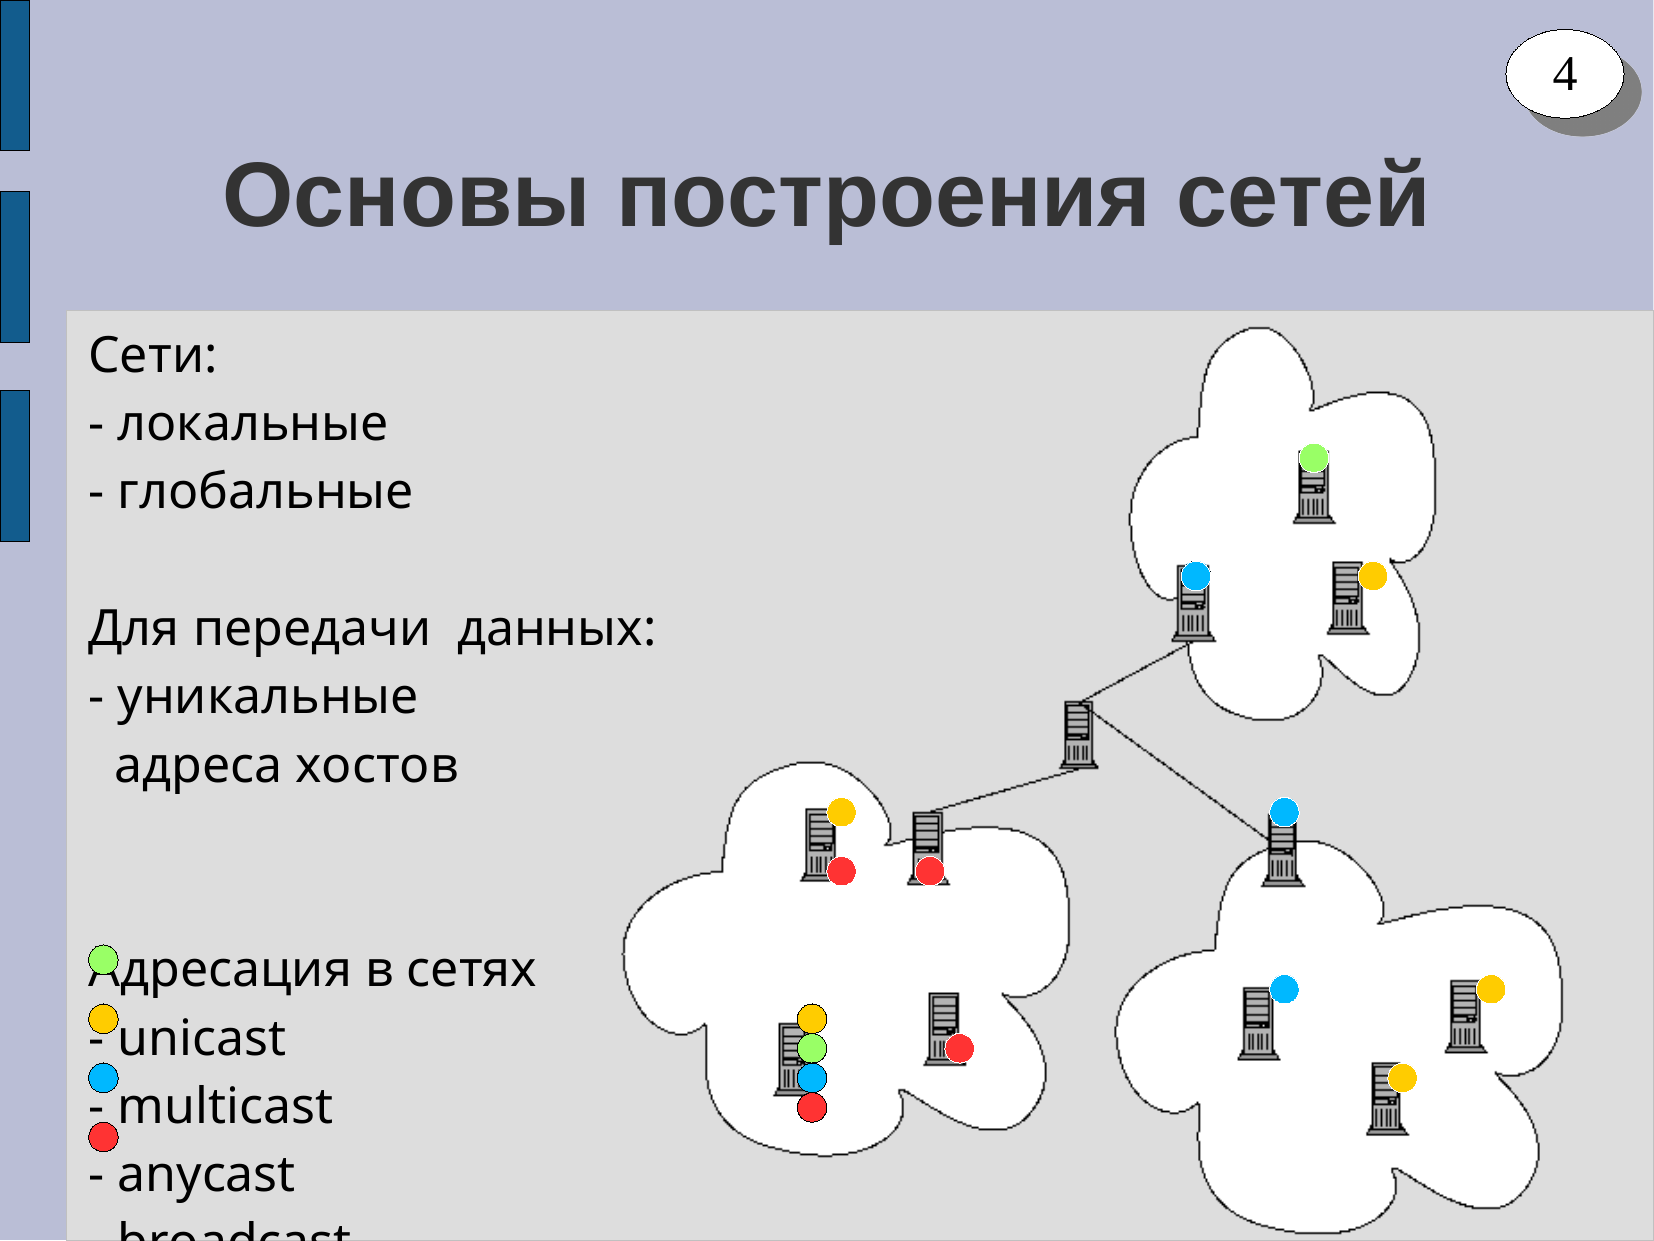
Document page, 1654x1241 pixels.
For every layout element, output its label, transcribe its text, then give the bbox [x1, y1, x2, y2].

text_box [88, 944, 119, 975]
text_box [826, 856, 857, 886]
text_box [1476, 974, 1506, 1004]
text_box [826, 797, 857, 827]
text_box Сети: - локальные - глобальные Для передачи данных: - уникальные адреса хостов Адресация в сетях - unicast - multicast - anycast - broadcast [88, 318, 709, 1241]
text_box [1299, 442, 1329, 473]
text_box [1181, 561, 1211, 591]
picture [620, 324, 1565, 1238]
text_box [88, 1122, 119, 1152]
text_box [88, 1062, 119, 1093]
text_box [944, 1033, 975, 1064]
text_box [88, 1003, 119, 1034]
text_box [1269, 974, 1300, 1004]
text_box 4 [1505, 29, 1625, 119]
text_box [1358, 561, 1388, 591]
text_box [1387, 1062, 1418, 1093]
text_box [797, 1003, 827, 1123]
title Основы построения сетей [121, 91, 1534, 299]
text_box [1269, 797, 1300, 827]
text_box [915, 856, 945, 886]
